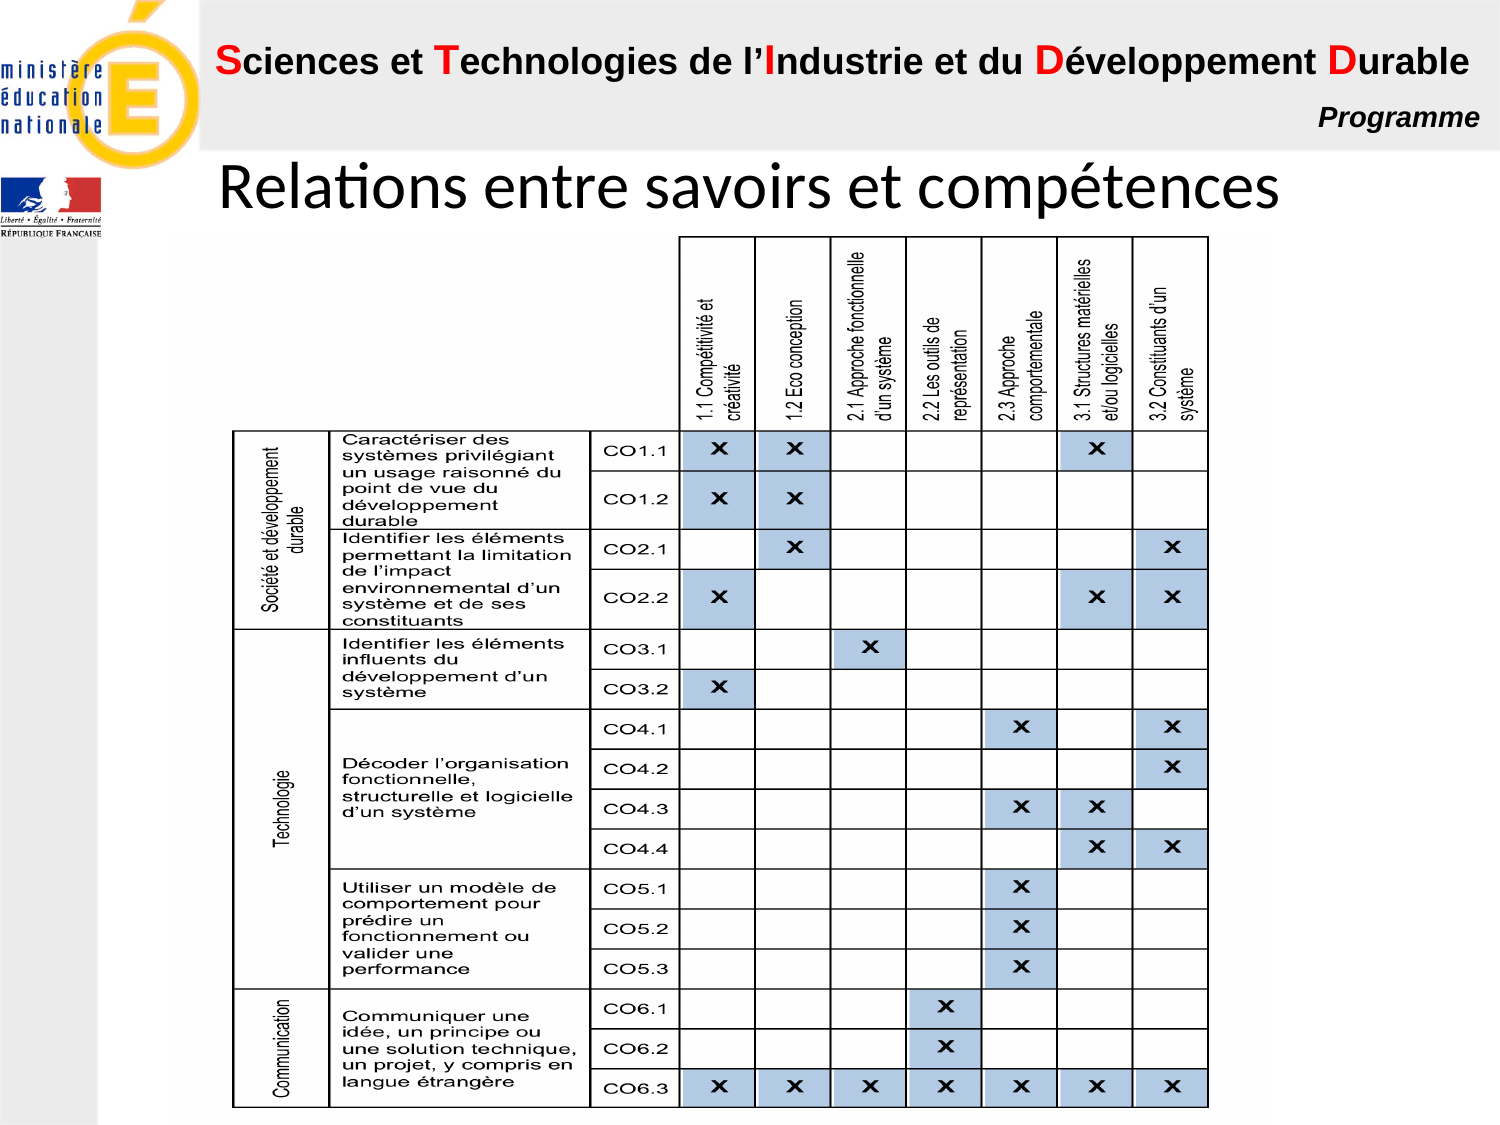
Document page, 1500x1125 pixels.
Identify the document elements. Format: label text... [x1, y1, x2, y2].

picture [0, 0, 198, 235]
title Relations entre savoirs et compétences [75, 128, 1426, 235]
picture [99, 235, 1273, 1125]
